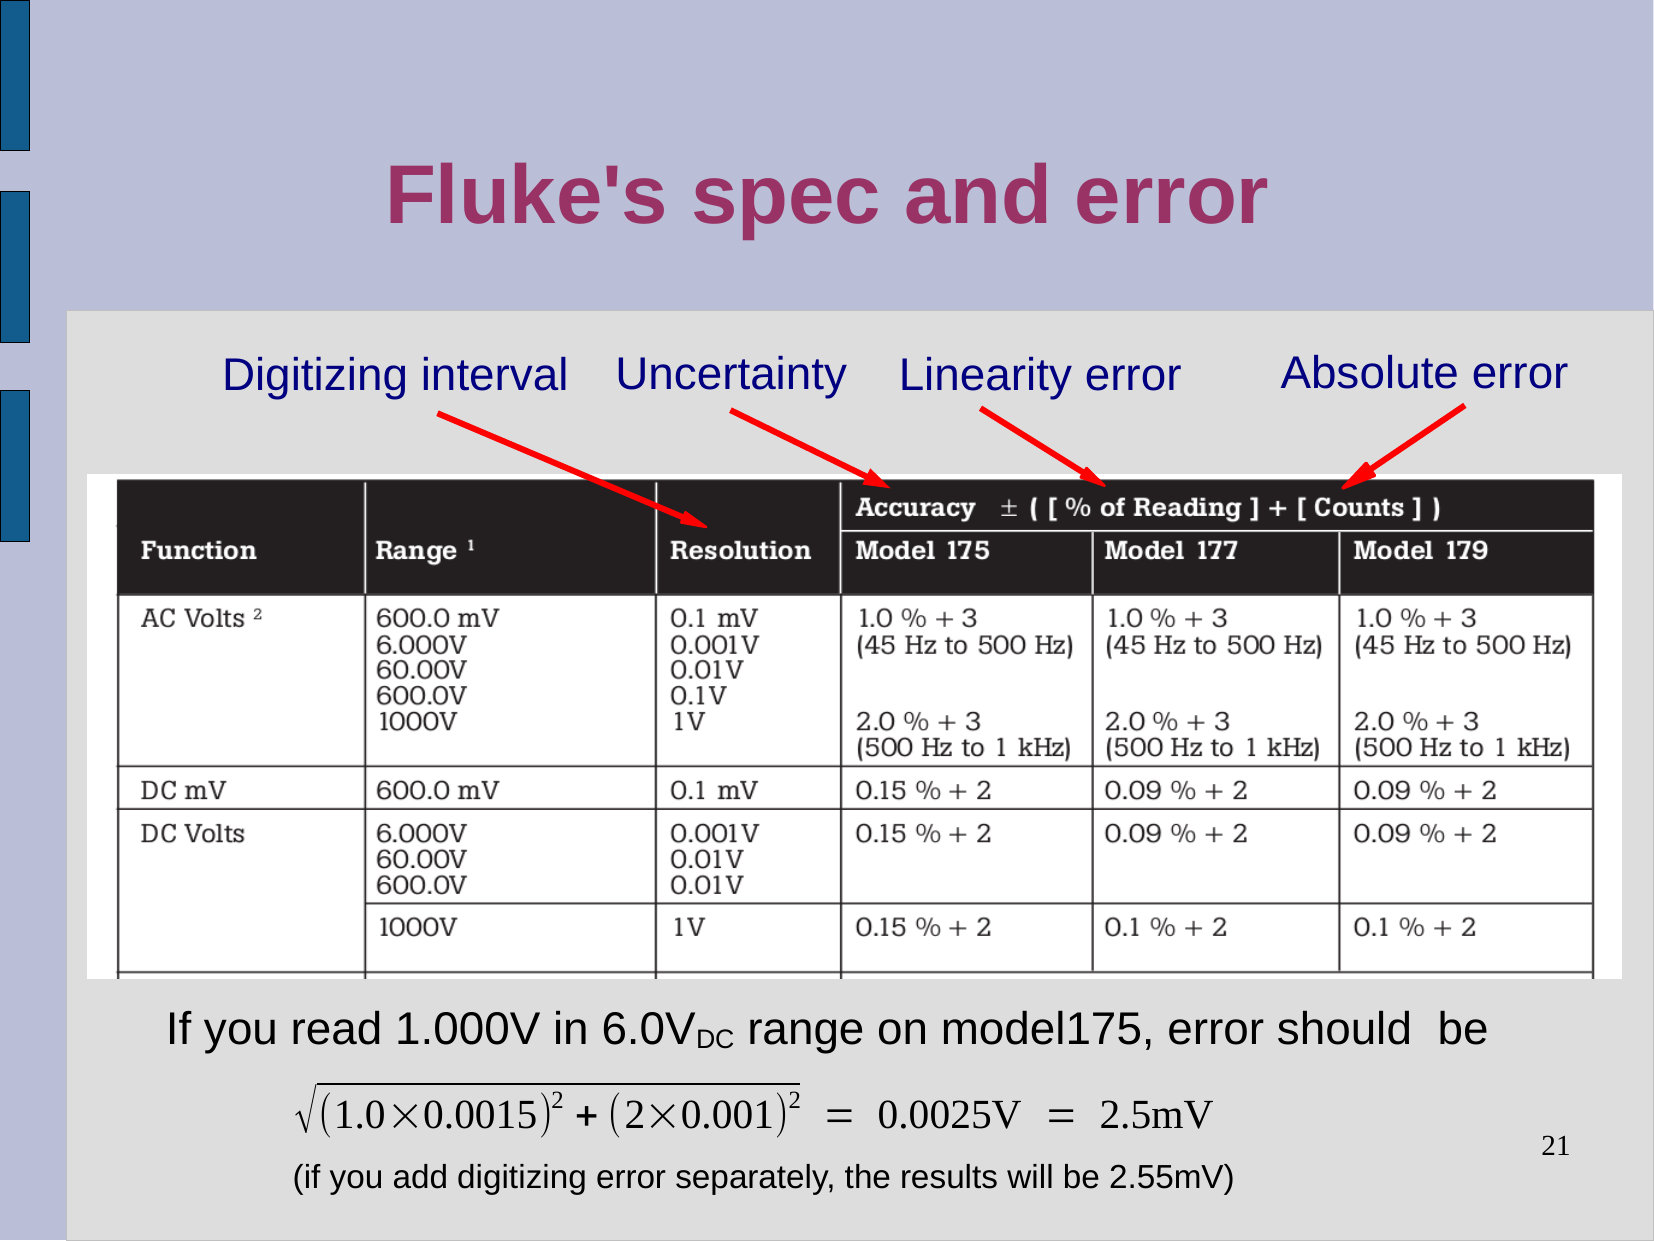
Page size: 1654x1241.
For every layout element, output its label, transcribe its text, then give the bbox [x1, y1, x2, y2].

text_box If you read 1.000V in 6.0VDC range on model175, error should be [148, 993, 1520, 1081]
text_box Uncertainty [597, 337, 865, 410]
text_box (if you add digitizing error separately, the results will be 2.55mV) [274, 1148, 1254, 1206]
text_box Absolute error [1265, 339, 1584, 406]
text_box Linearity error [883, 341, 1197, 408]
picture [87, 474, 1622, 979]
text_box Digitizing interval [207, 341, 584, 408]
chart [288, 1081, 1222, 1141]
title Fluke's spec and error [121, 91, 1534, 299]
